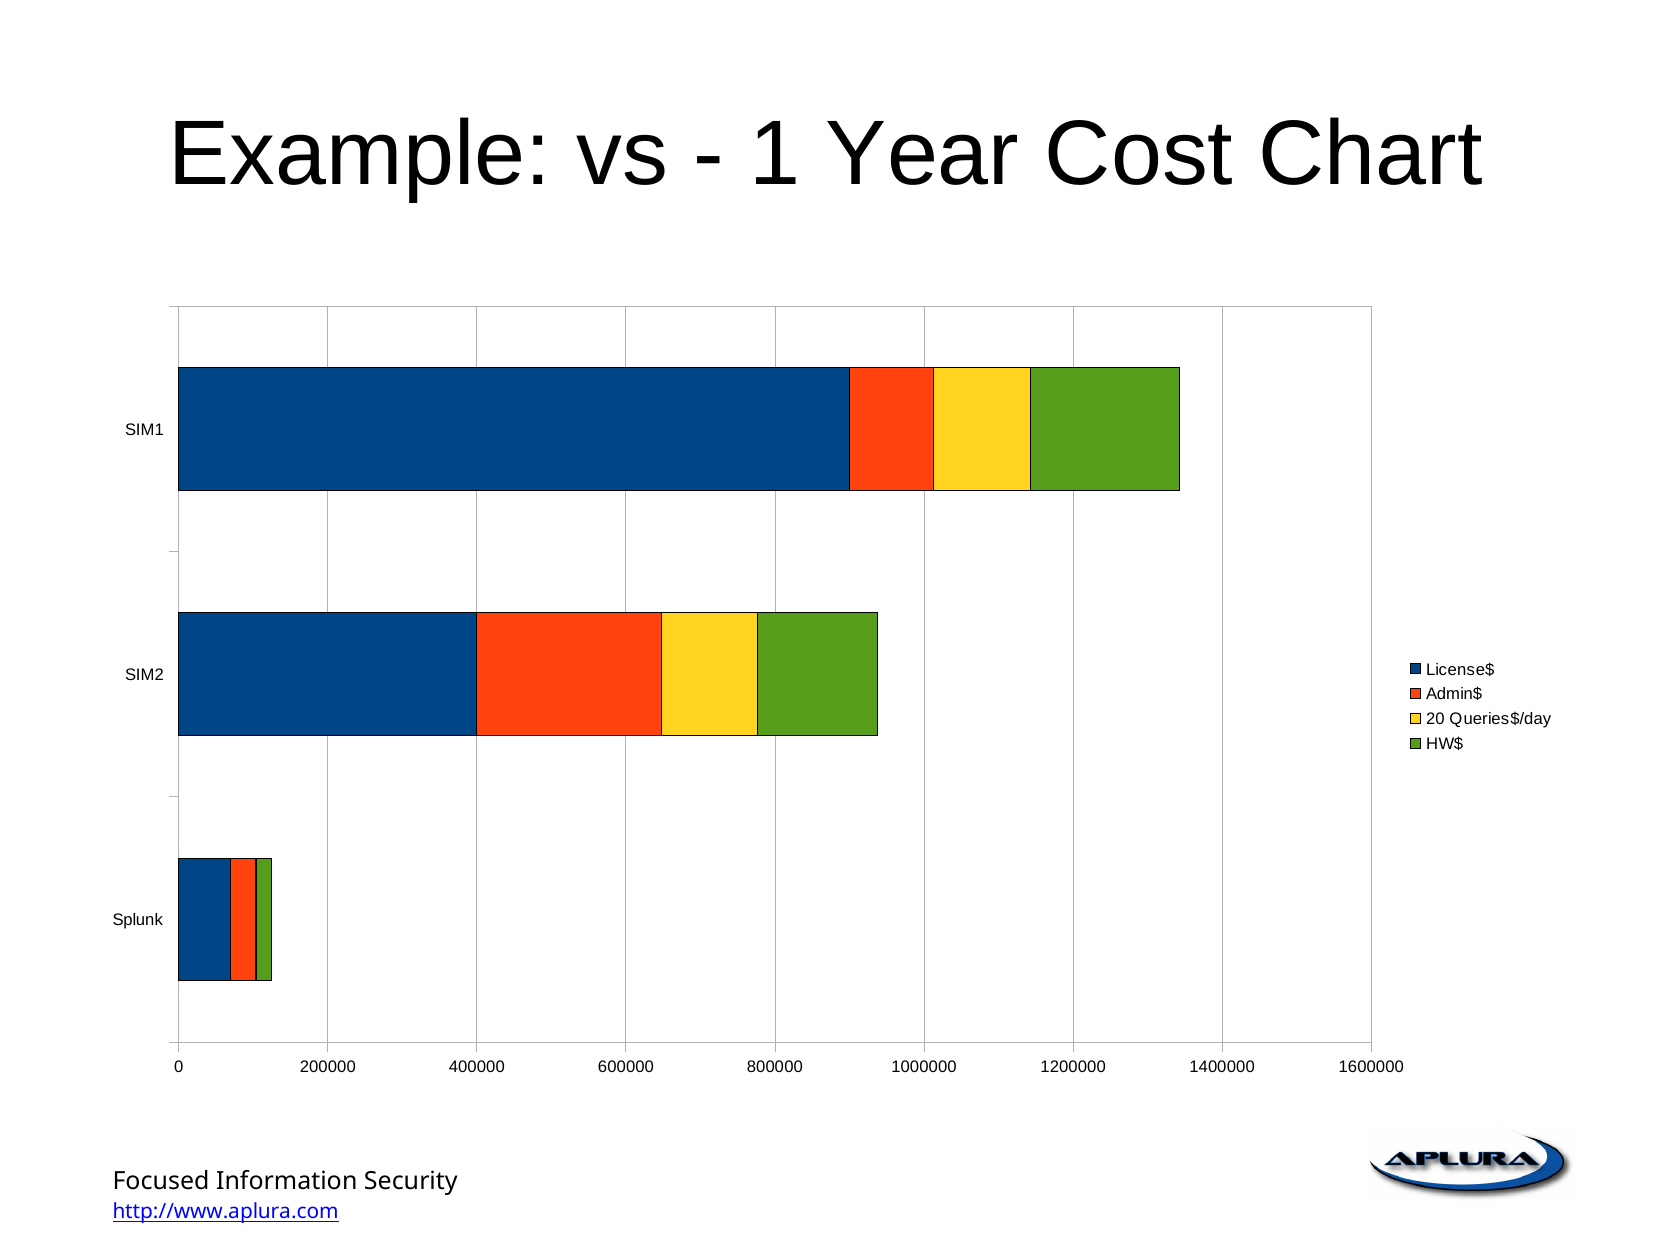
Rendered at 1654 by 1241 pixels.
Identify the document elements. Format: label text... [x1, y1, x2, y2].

picture [1365, 1124, 1576, 1203]
title Example: vs - 1 Year Cost Chart [82, 49, 1571, 257]
chart [82, 290, 1571, 1109]
